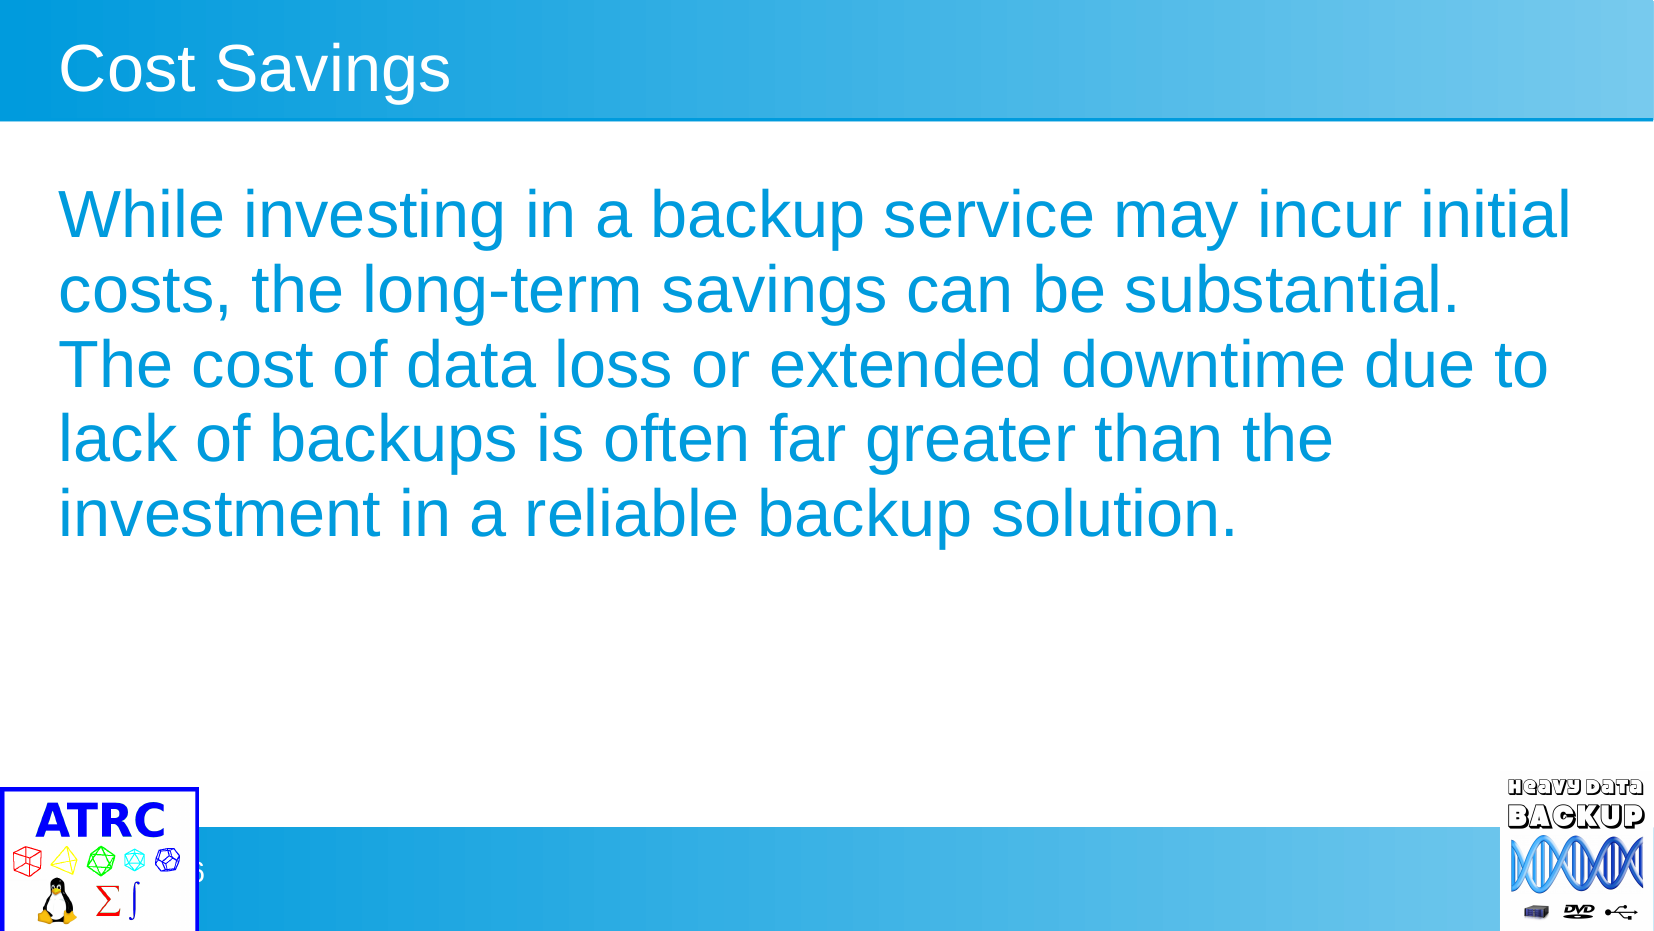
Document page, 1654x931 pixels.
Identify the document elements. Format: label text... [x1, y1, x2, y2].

list While investing in a backup service may incur initial costs, the long-term savings can be substantial. The cost of data loss or extended downtime due to lack of backups is often far greater than the investment in a reliable backup solution. [59, 177, 1595, 768]
picture [0, 787, 199, 931]
title Cost Savings [59, 29, 1595, 108]
picture [1500, 771, 1654, 931]
